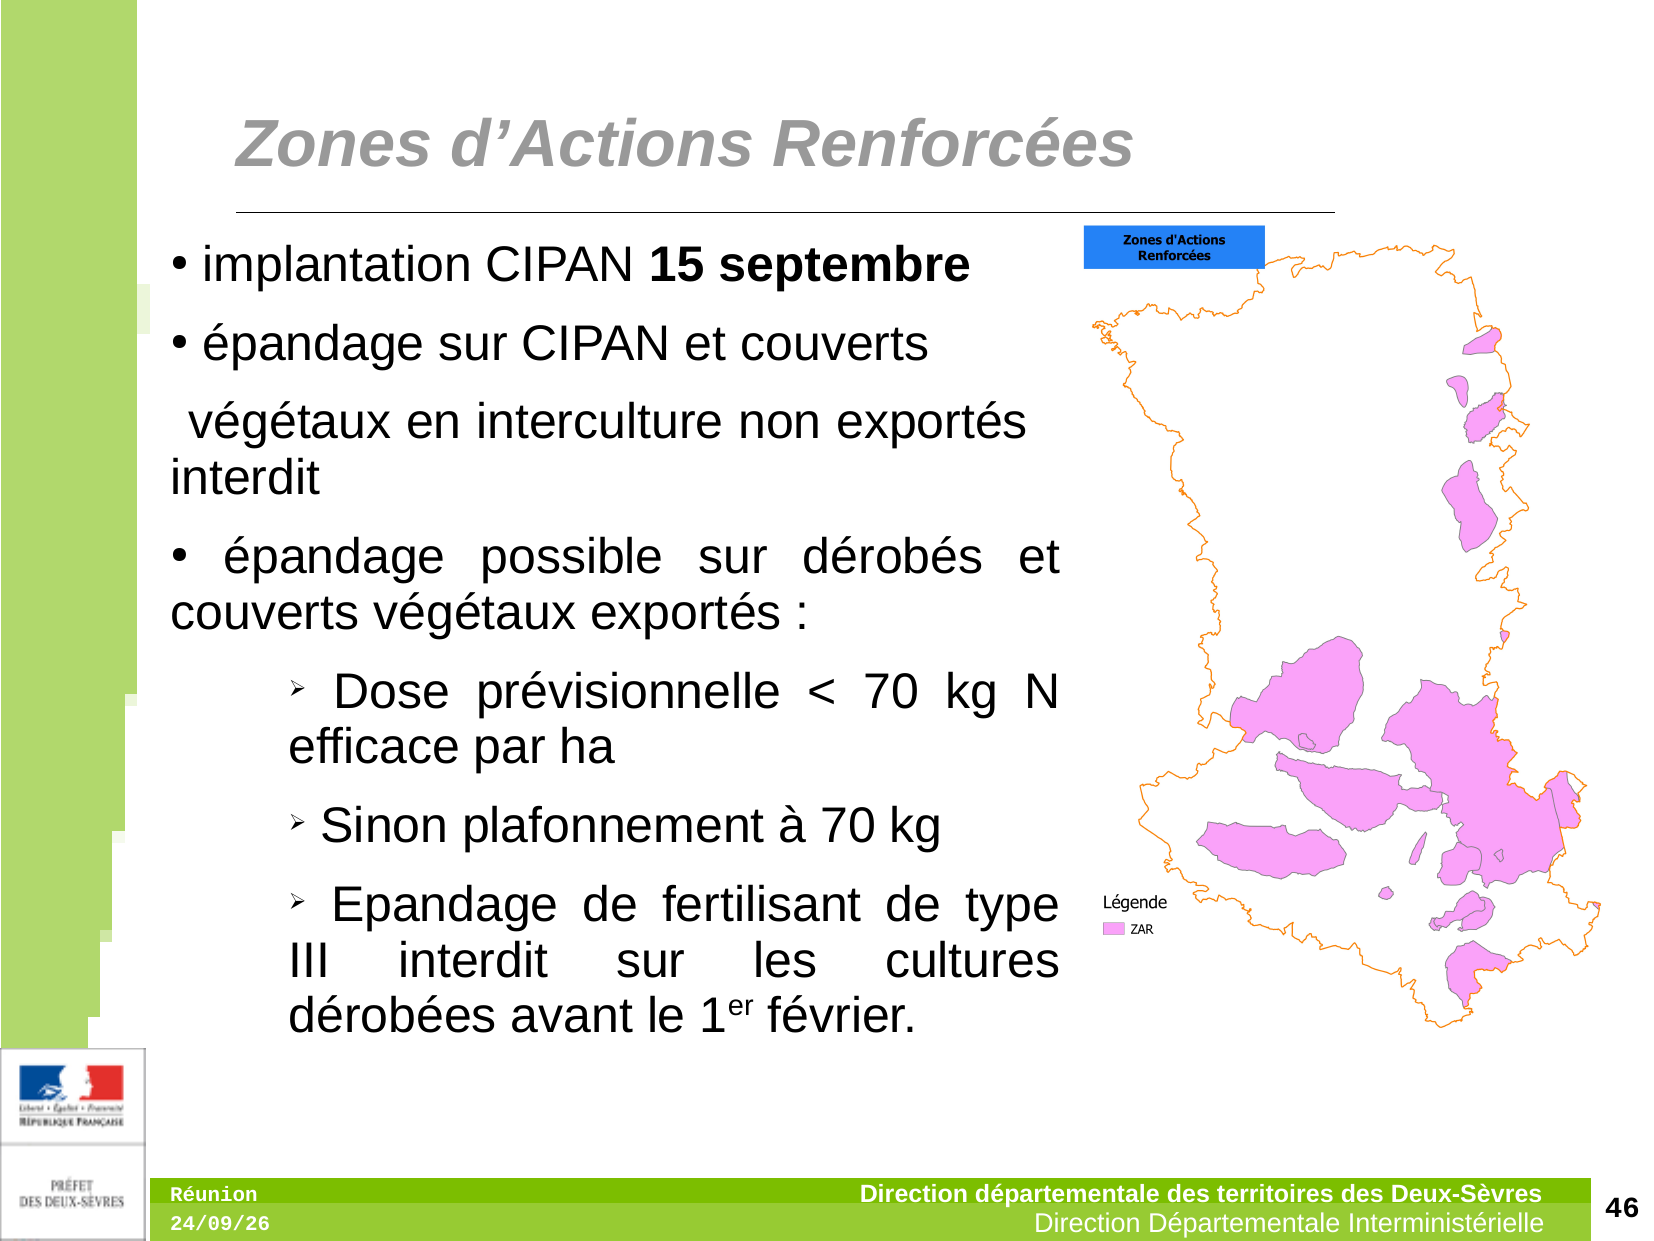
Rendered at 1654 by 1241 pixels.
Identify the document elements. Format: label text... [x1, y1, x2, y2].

picture [0, 0, 1654, 1241]
list implantation CIPAN 15 septembre épandage sur CIPAN et couverts végétaux en interculture non exportés interdit épandage possible sur dérobés et couverts végétaux exportés : Dose prévisionnelle < 70 kg N efficace par ha Sinon plafonnement à 70 kg Epandage de fertilisant de type III interdit sur les cultures dérobées avant le 1er février. [170, 236, 1061, 1207]
title Zones d’Actions Renforcées [236, 69, 1447, 218]
